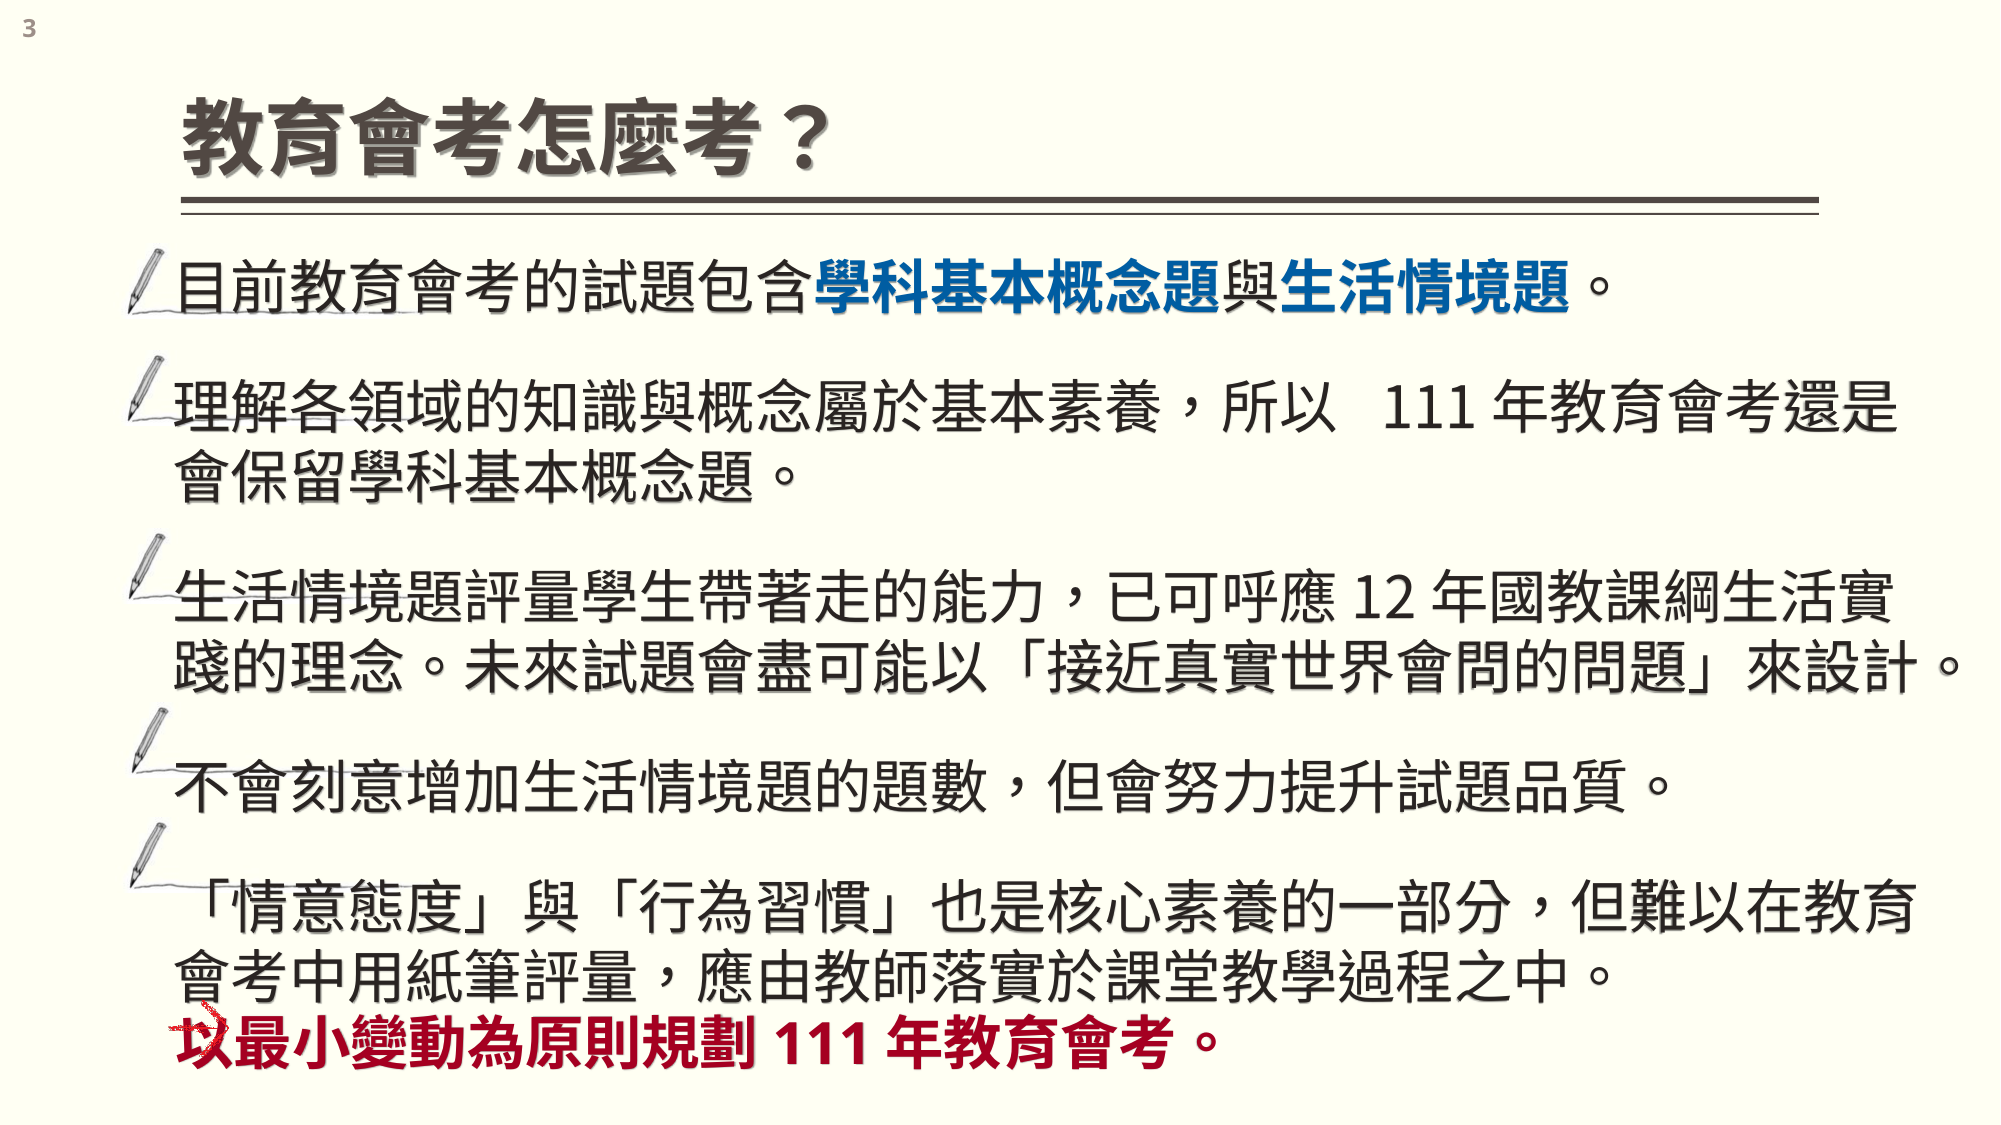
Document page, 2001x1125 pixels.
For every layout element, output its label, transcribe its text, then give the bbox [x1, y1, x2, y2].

list 目前教育會考的試題包含學科基本概念題與生活情境題。 理解各領域的知識與概念屬於基本素養，所以 111年教育會考還是會保留學科基本概念題。 生活情境題評量學生帶著走的能力，已可呼應12年國教課綱生活實踐的理念。未來試題會盡可能以「接近真實世界會問的問題」來設計。 不會刻意增加生活情境題的題數，但會努力提升試題品質。 「情意態度」與「行為習慣」也是核心素養的一部分，但難以在教育會考中用紙筆評量，應由教師落實於課堂教學過程之中。 [172, 243, 1929, 959]
text_box 以最小變動為原則規劃111年教育會考。 [175, 998, 1407, 1093]
slide_number <編號> [0, 0, 59, 59]
picture [113, 243, 172, 319]
picture [117, 702, 172, 778]
title 教育會考怎麼考？ [181, 12, 1819, 193]
picture [113, 350, 172, 426]
picture [114, 528, 172, 604]
picture [115, 817, 172, 893]
picture [164, 997, 230, 1058]
